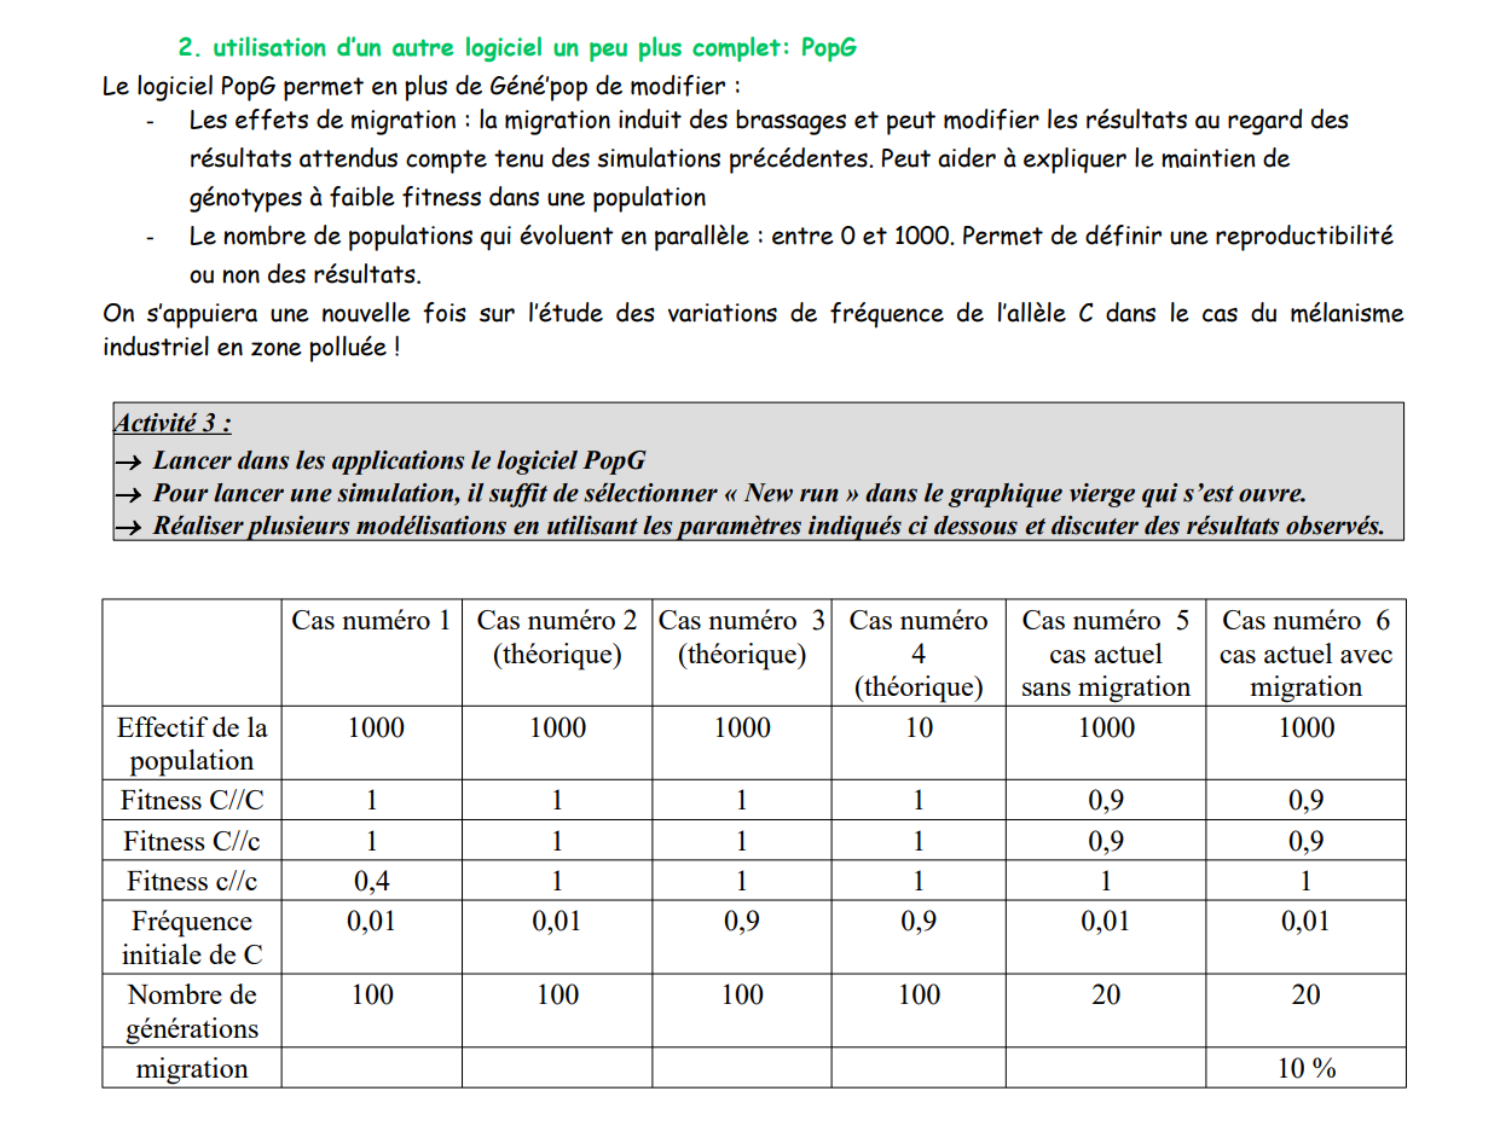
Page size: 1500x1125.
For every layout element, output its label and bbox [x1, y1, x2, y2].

picture [70, 23, 1430, 1108]
